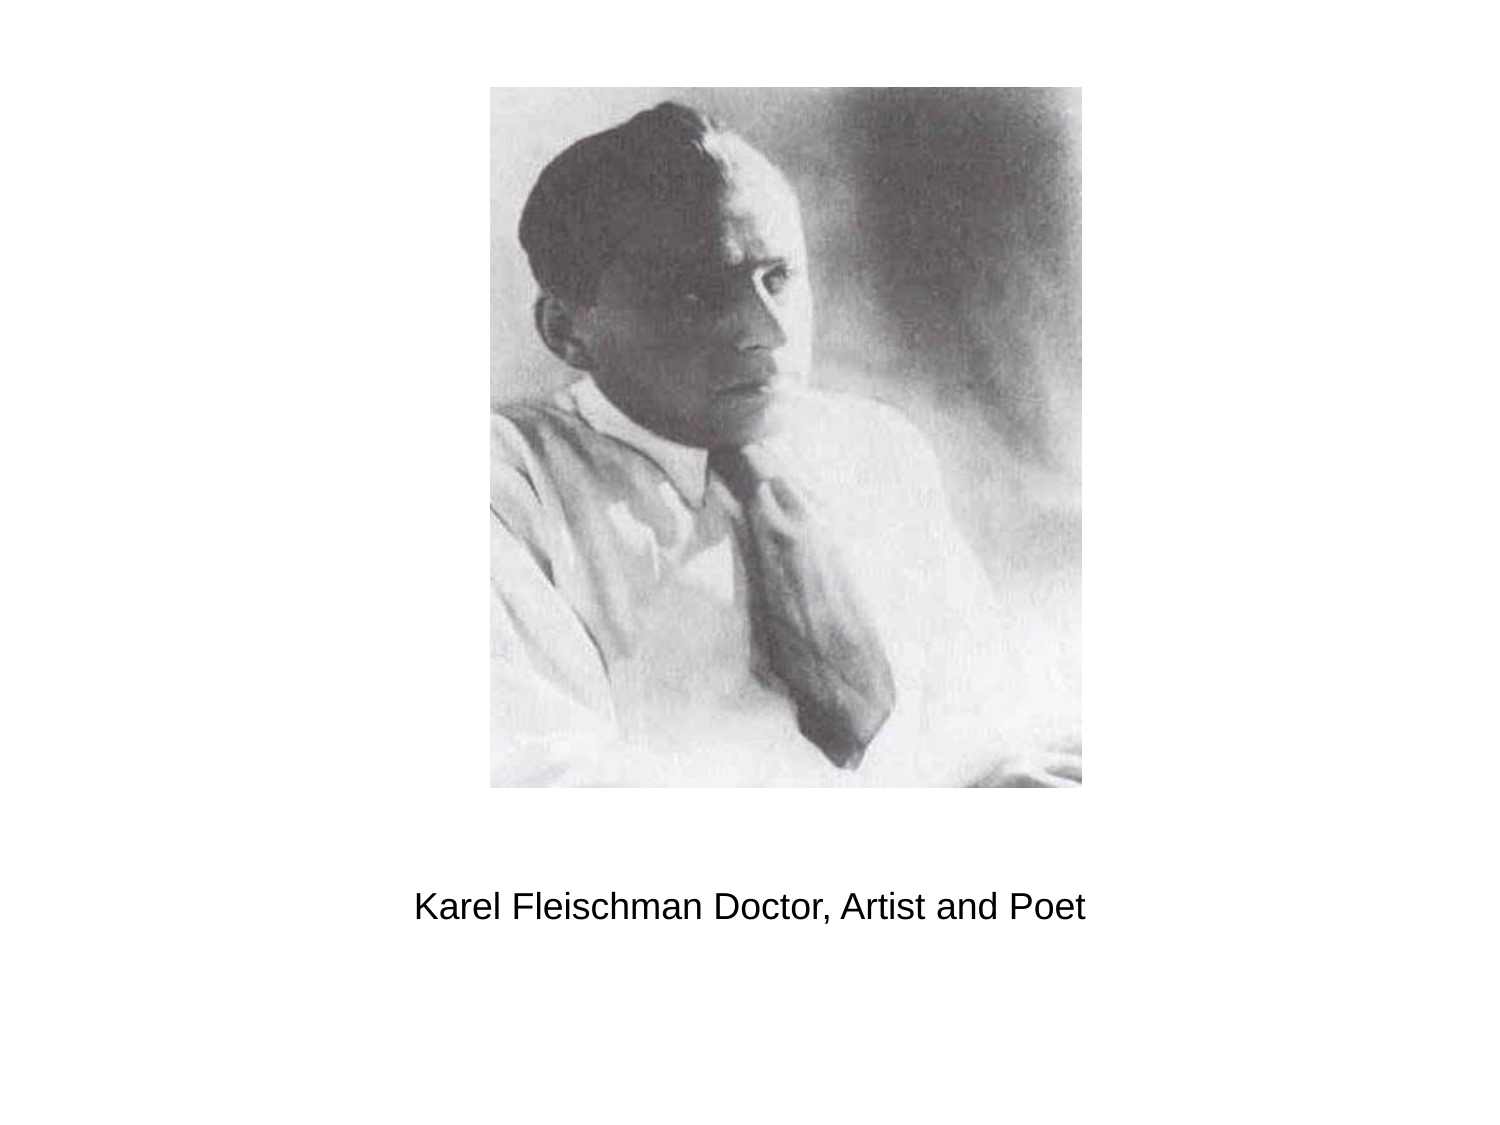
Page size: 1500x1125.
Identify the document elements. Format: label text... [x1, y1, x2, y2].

picture [490, 87, 1082, 788]
text_box Karel Fleischman Doctor, Artist and Poet [374, 874, 1125, 935]
